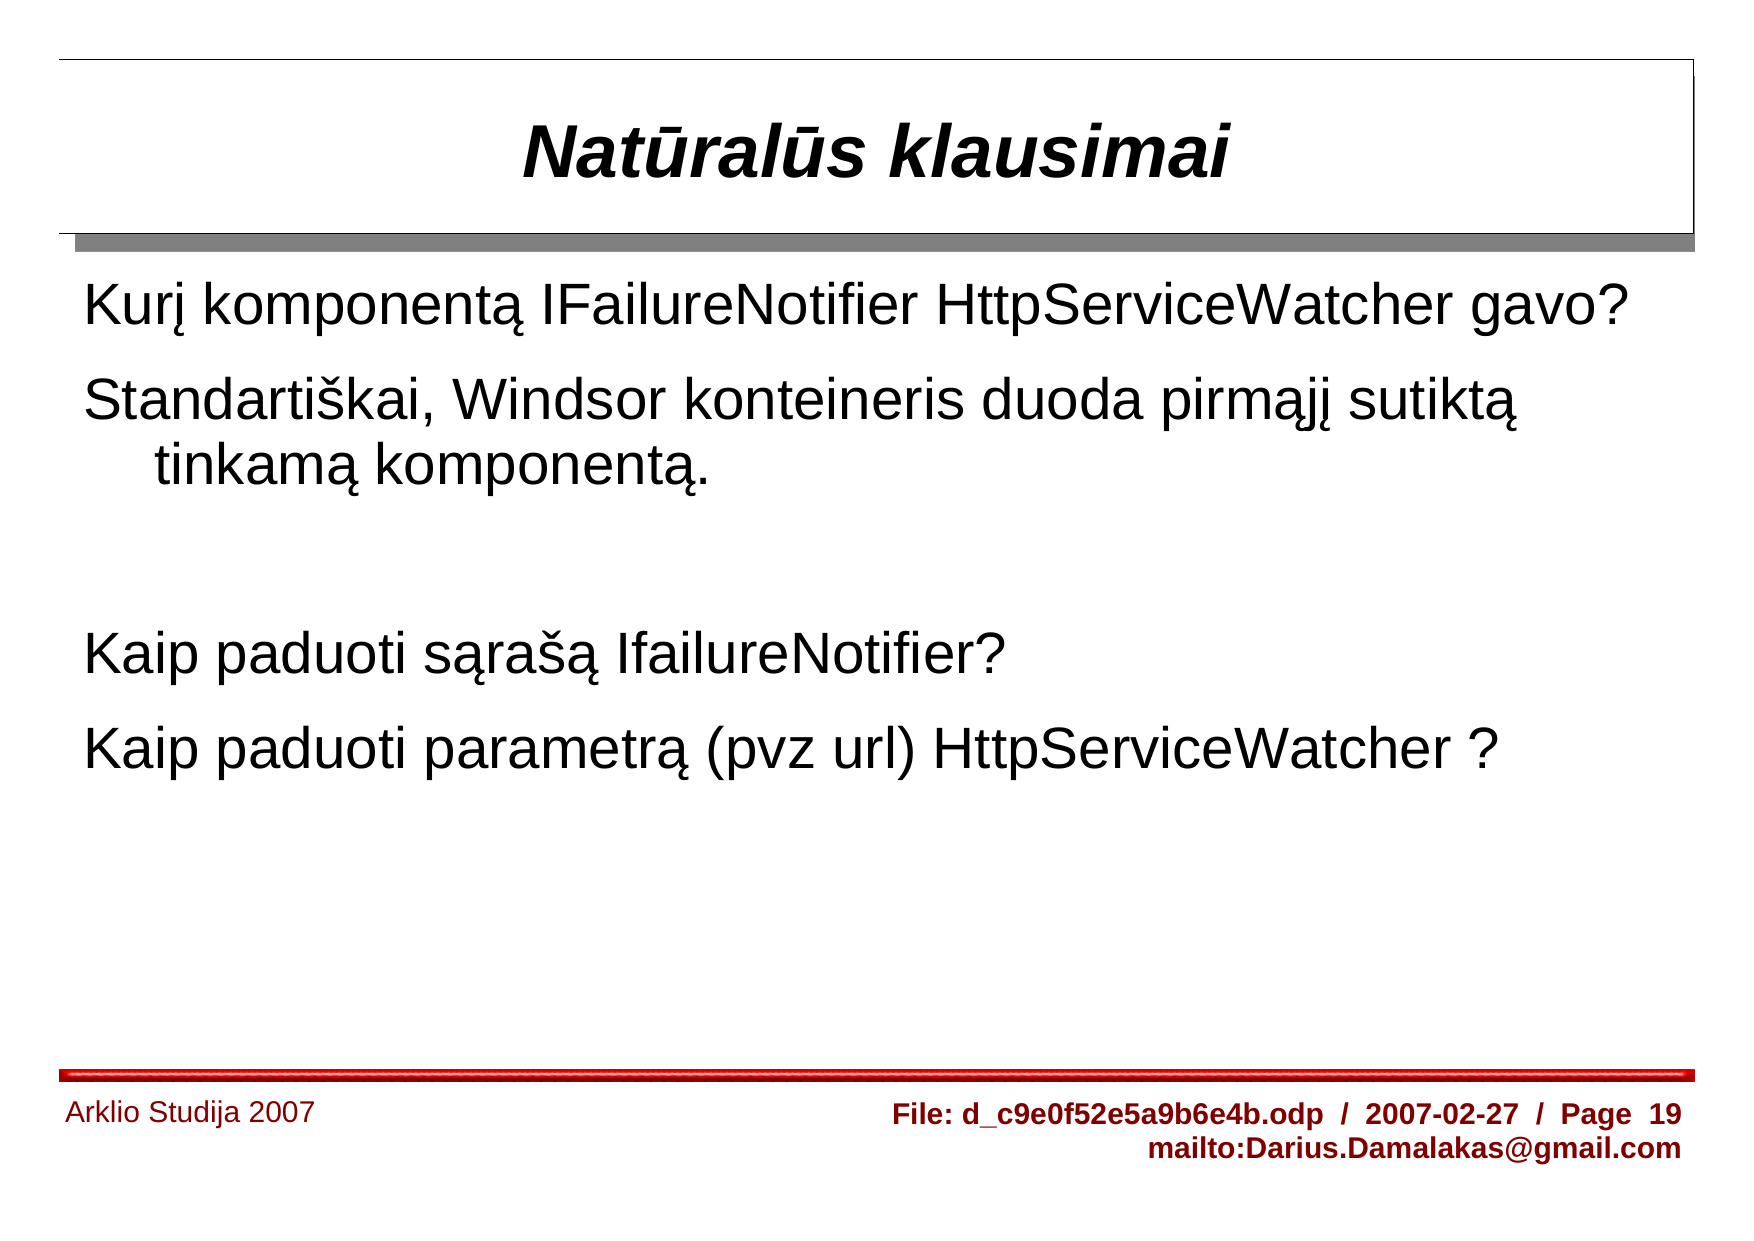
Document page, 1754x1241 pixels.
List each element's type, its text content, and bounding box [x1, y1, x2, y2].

title Natūralūs klausimai [59, 59, 1695, 244]
list Kurį komponentą IFailureNotifier HttpServiceWatcher gavo? Standartiškai, Windsor konteineris duoda pirmąjį sutiktą tinkamą komponentą. Kaip paduoti sąrašą IfailureNotifier? Kaip paduoti parametrą (pvz url) HttpServiceWatcher ? [71, 272, 1695, 1055]
picture [59, 1069, 1695, 1082]
